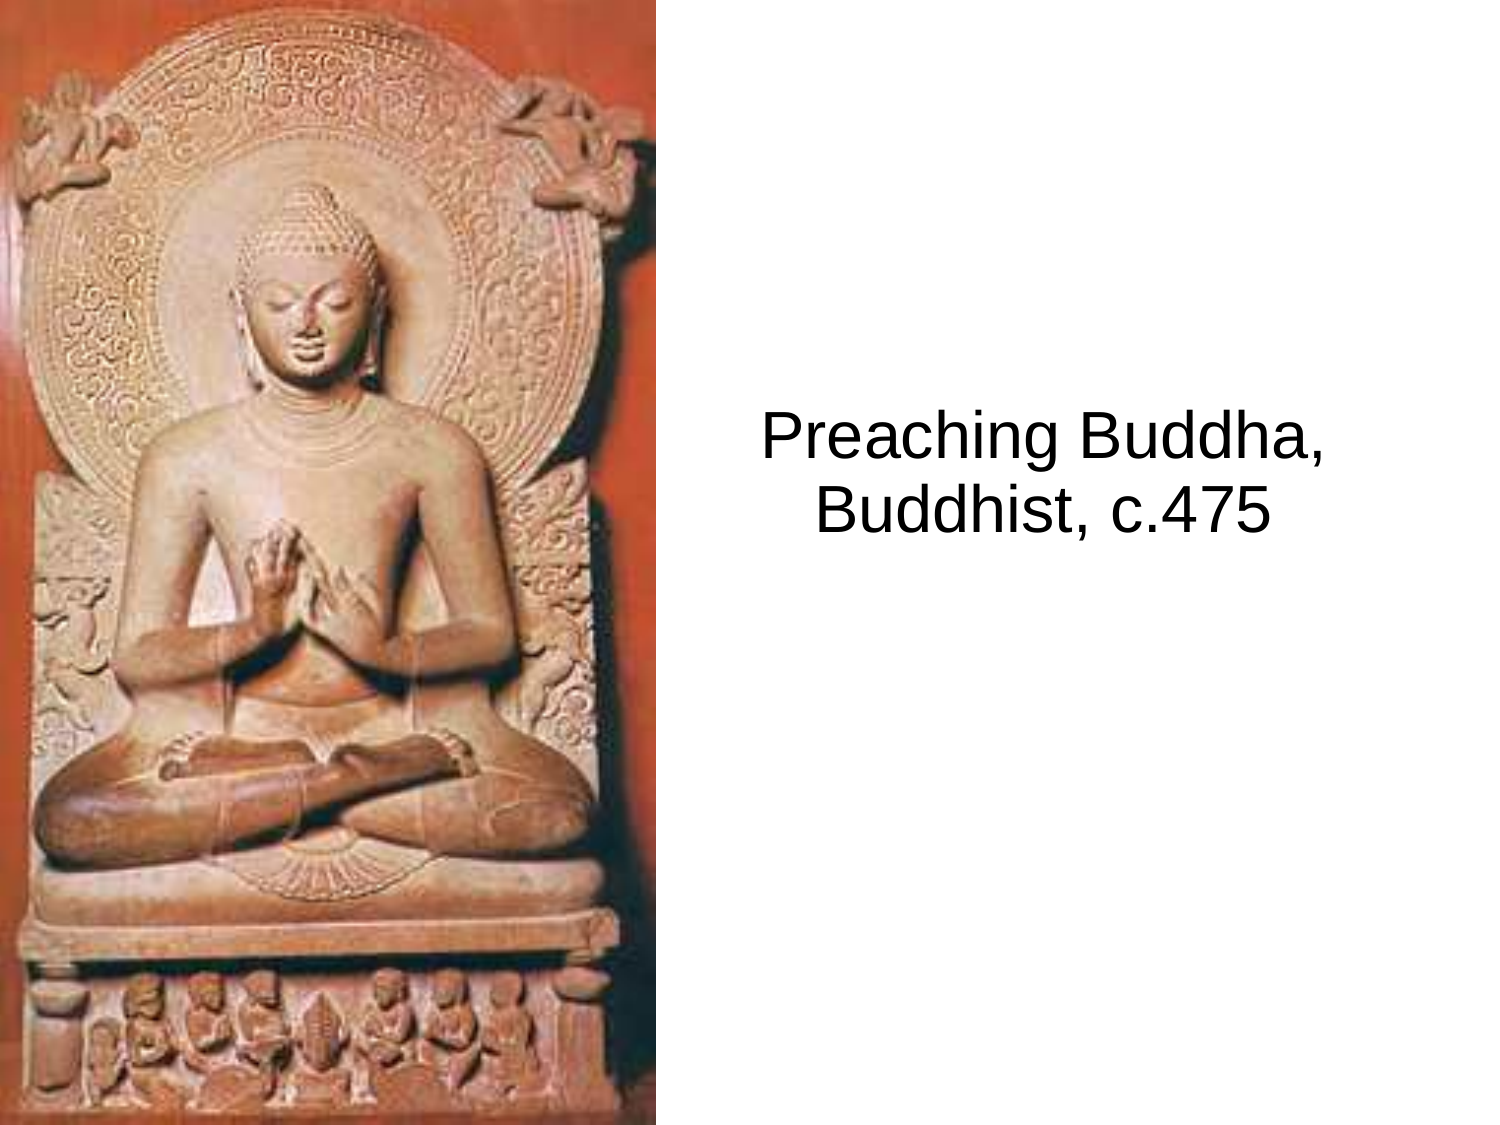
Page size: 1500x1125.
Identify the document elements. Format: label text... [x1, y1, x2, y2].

title Preaching Buddha, Buddhist, c.475 [662, 45, 1426, 901]
picture [0, 0, 656, 1125]
